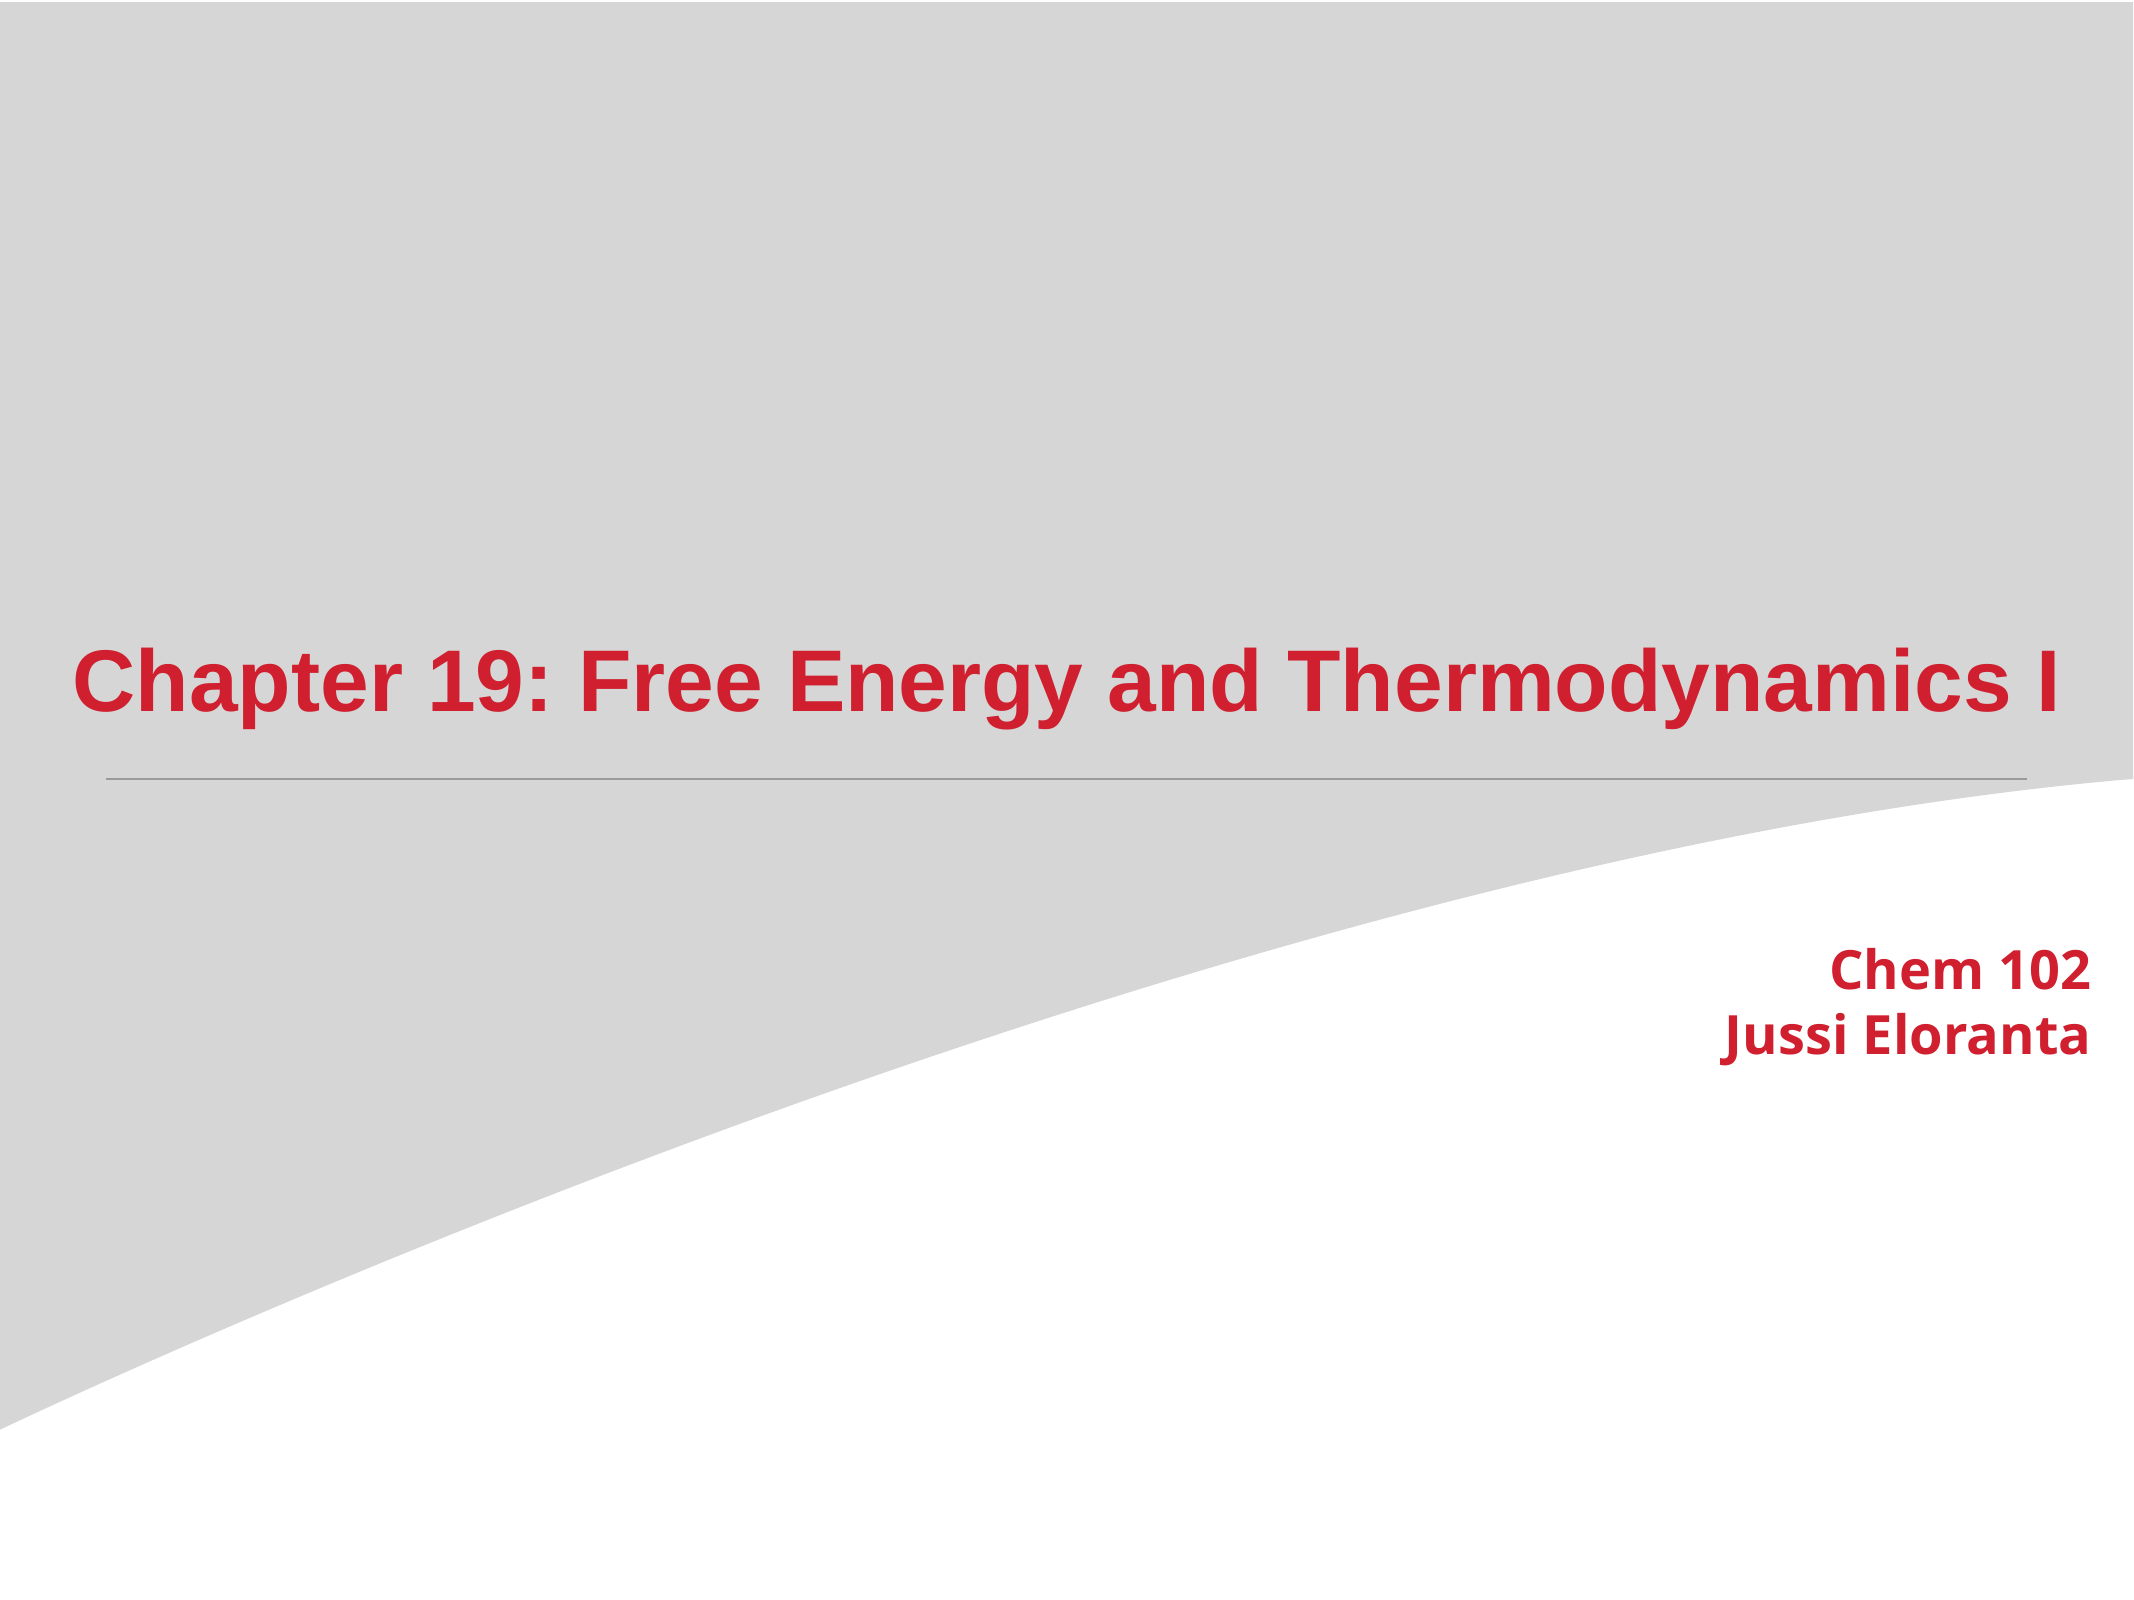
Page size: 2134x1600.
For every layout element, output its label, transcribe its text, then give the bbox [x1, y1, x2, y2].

subtitle Chem 102 Jussi Eloranta [1650, 927, 2101, 1081]
title Chapter 19: Free Energy and Thermodynamics I [64, 585, 2086, 738]
